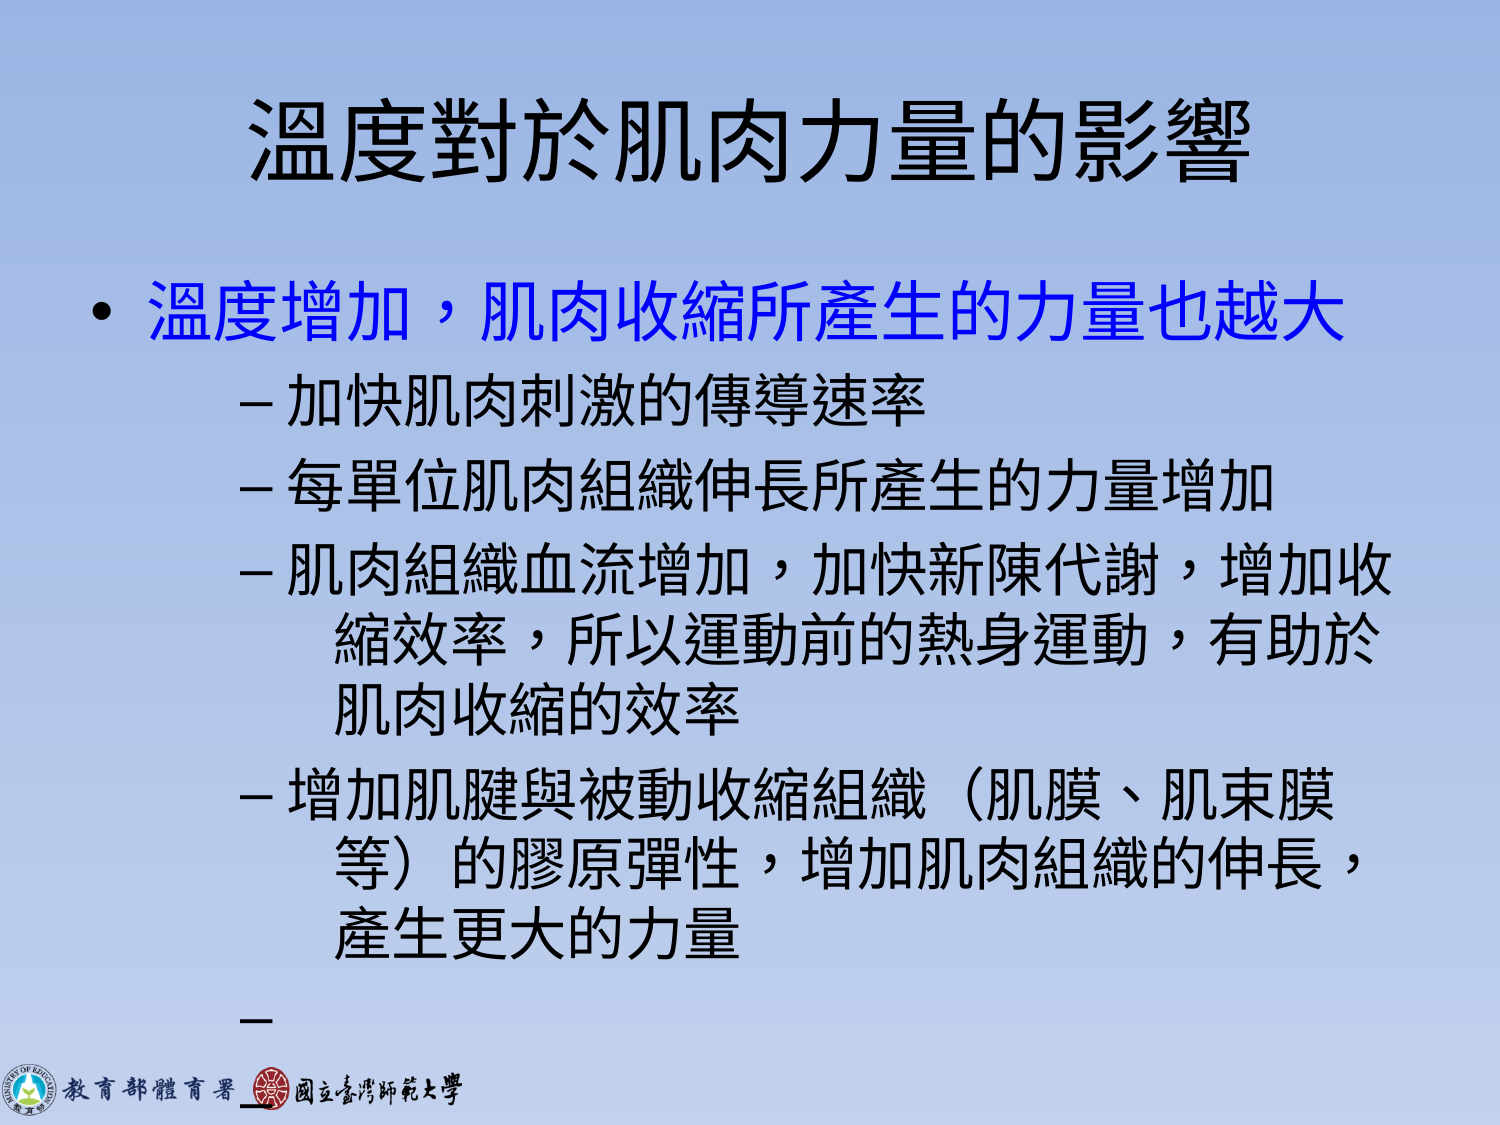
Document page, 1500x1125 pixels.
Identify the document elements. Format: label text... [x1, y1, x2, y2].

title 溫度對於肌肉力量的影響 [75, 45, 1426, 233]
list 溫度增加，肌肉收縮所產生的力量也越大 加快肌肉刺激的傳導速率 每單位肌肉組織伸長所產生的力量增加 肌肉組織血流增加，加快新陳代謝，增加收縮效率，所以運動前的熱身運動，有助於肌肉收縮的效率 增加肌腱與被動收縮組織（肌膜、肌束膜等）的膠原彈性，增加肌肉組織的伸長，產生更大的力量 [75, 262, 1426, 1005]
